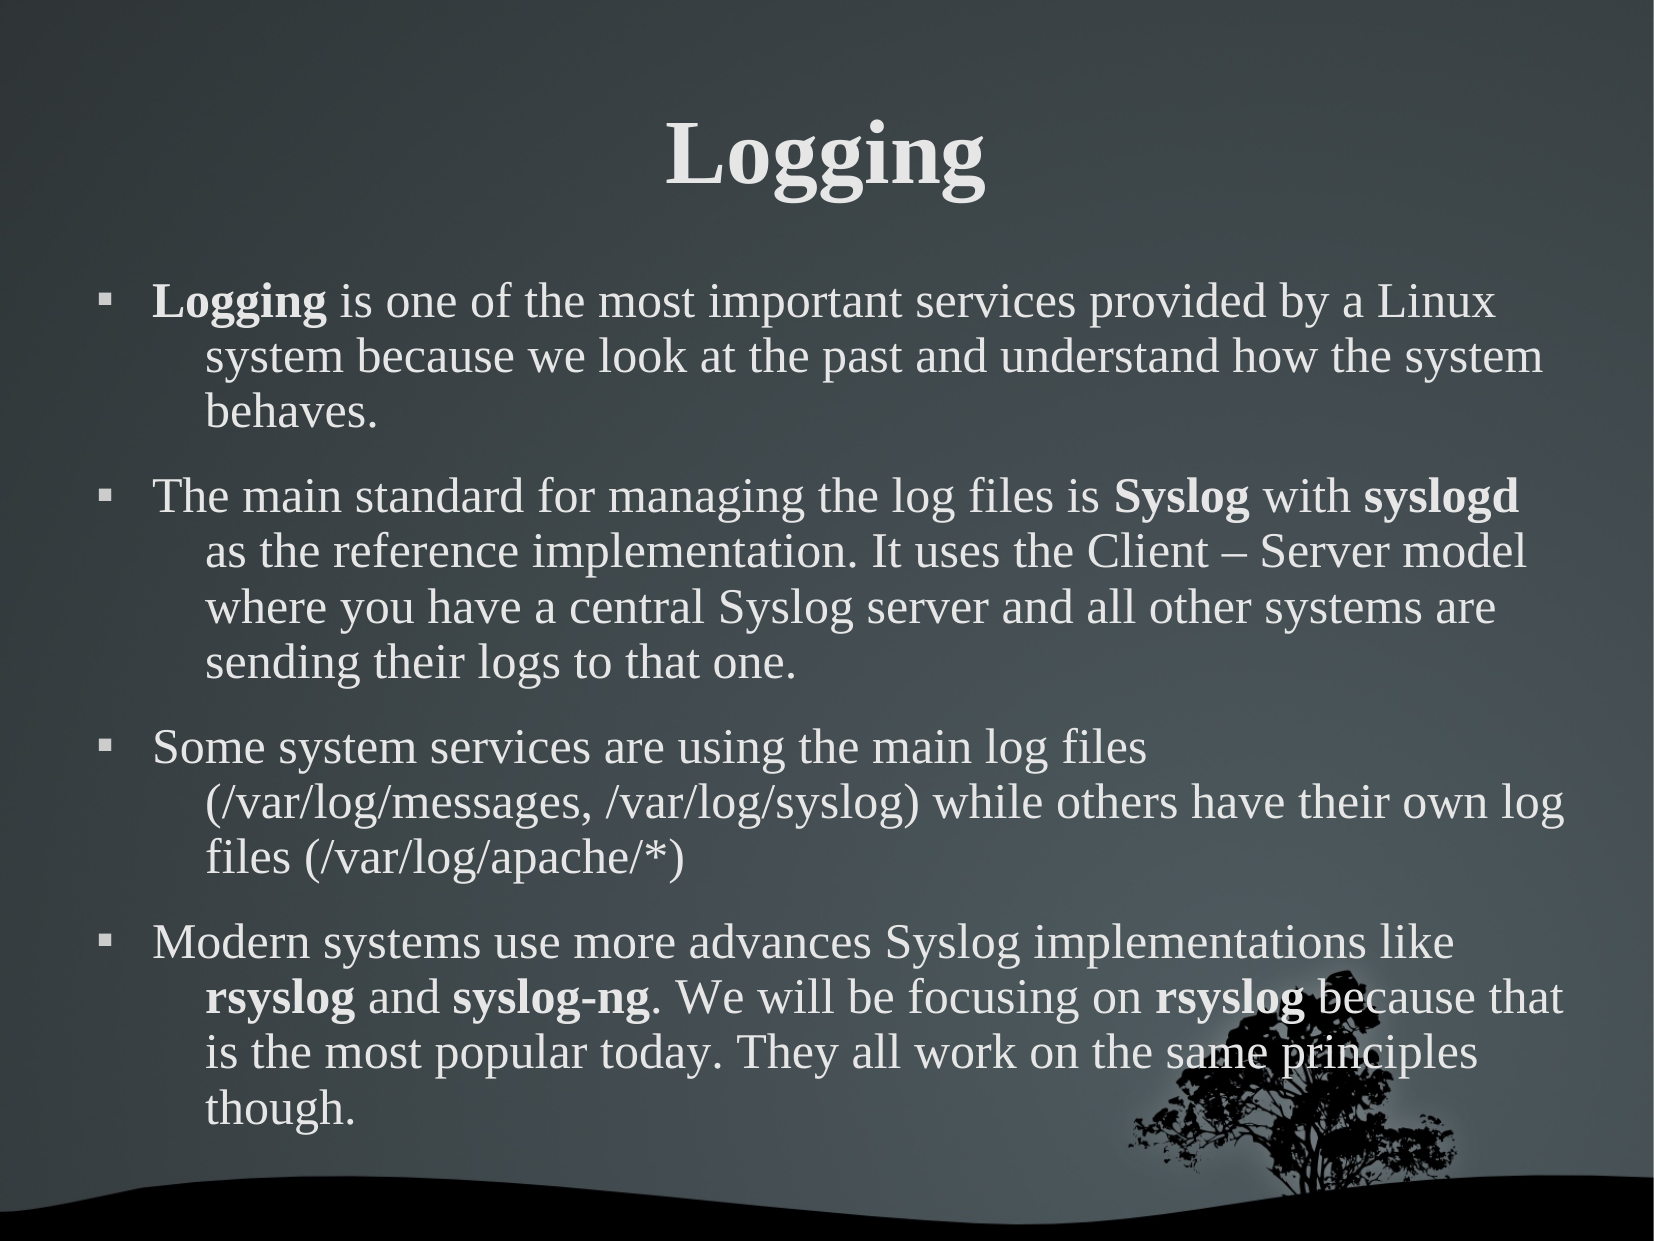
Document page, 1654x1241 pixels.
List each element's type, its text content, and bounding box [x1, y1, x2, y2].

list Logging is one of the most important services provided by a Linux system because we look at the past and understand how the system behaves. The main standard for managing the log files is Syslog with syslogd as the reference implementation. It uses the Client – Server model where you have a central Syslog server and all other systems are sending their logs to that one. Some system services are using the main log files (/var/log/messages, /var/log/syslog) while others have their own log files (/var/log/apache/*) Modern systems use more advances Syslog implementations like rsyslog and syslog-ng. We will be focusing on rsyslog because that is the most popular today. They all work on the same principles though. [63, 272, 1571, 1218]
picture [0, 0, 1654, 1241]
title Logging [82, 33, 1571, 272]
